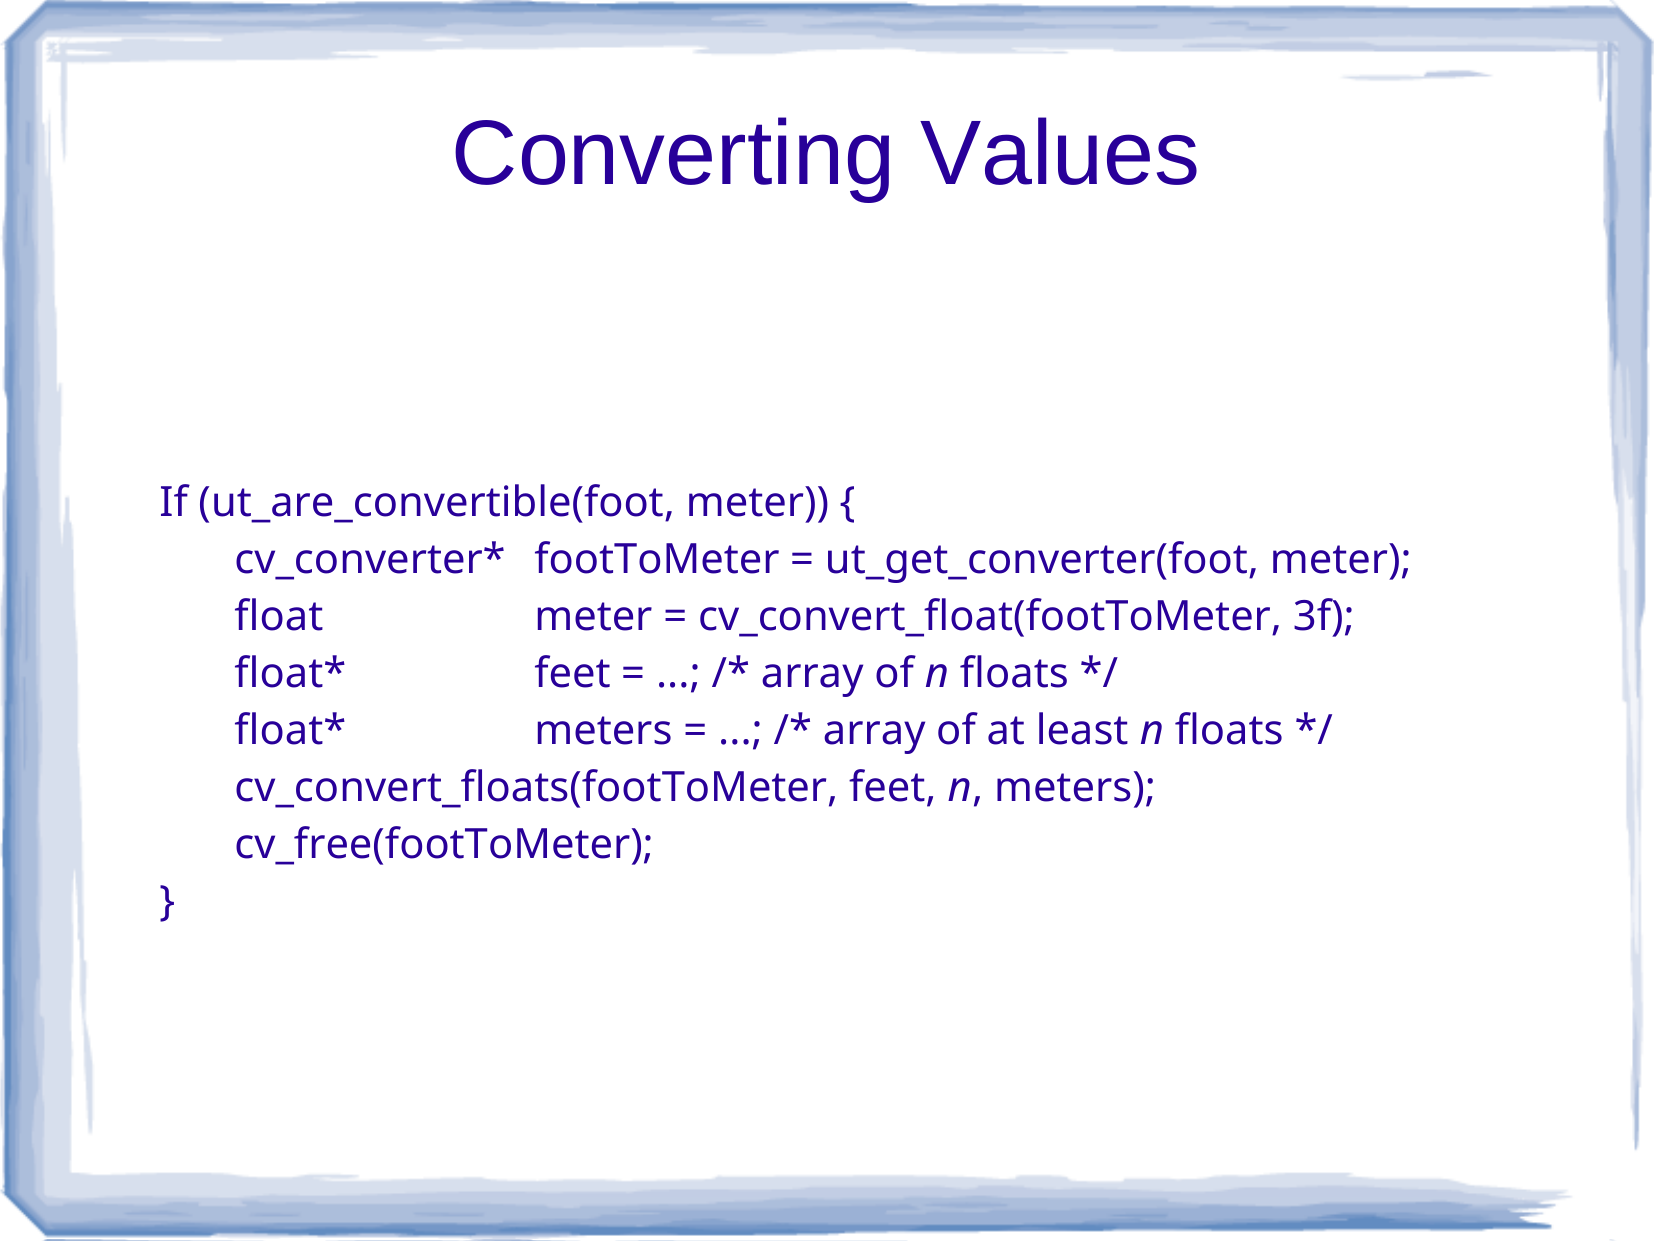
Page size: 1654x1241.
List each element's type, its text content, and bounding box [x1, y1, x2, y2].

picture [0, 0, 1654, 1241]
subtitle If (ut_are_convertible(foot, meter)) { cv_converter* footToMeter = ut_get_converter(foot, meter); float meter = cv_convert_float(footToMeter, 3f); float* feet = ...; /* array of n floats */ float* meters = ...; /* array of at least n floats */ cv_convert_floats(footToMeter, feet, n, meters); cv_free(footToMeter); } [159, 297, 1648, 1102]
title Converting Values [82, 49, 1571, 257]
